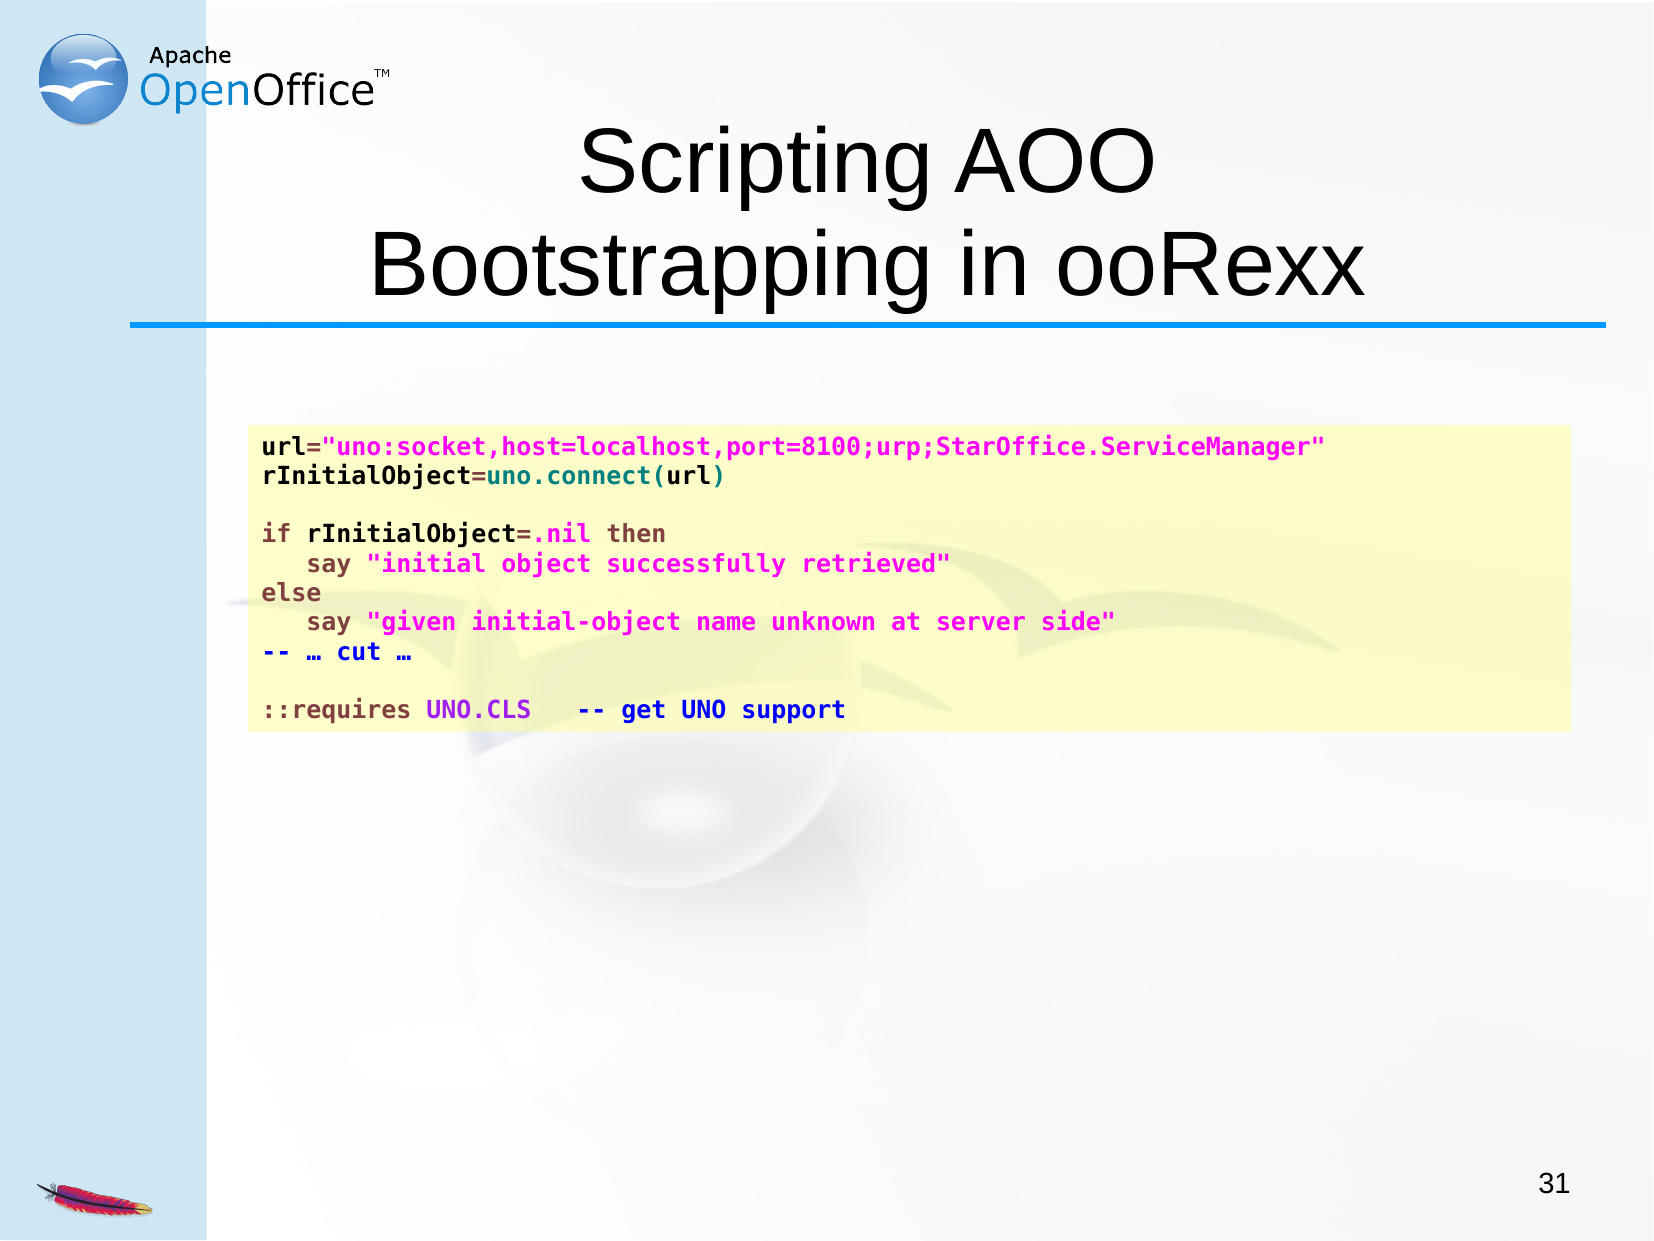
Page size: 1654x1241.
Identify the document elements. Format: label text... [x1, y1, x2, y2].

picture [35, 1181, 154, 1219]
title Scripting AOO Bootstrapping in ooRexx [165, 108, 1571, 316]
text_box url="uno:socket,host=localhost,port=8100;urp;StarOffice.ServiceManager" rInitialObject=uno.connect(url) if rInitialObject=.nil then say "initial object successfully retrieved" else say "given initial-object name unknown at server side" -- … cut … ::requires UNO.CLS -- get UNO support [248, 425, 1571, 732]
picture [35, 2, 1654, 1241]
